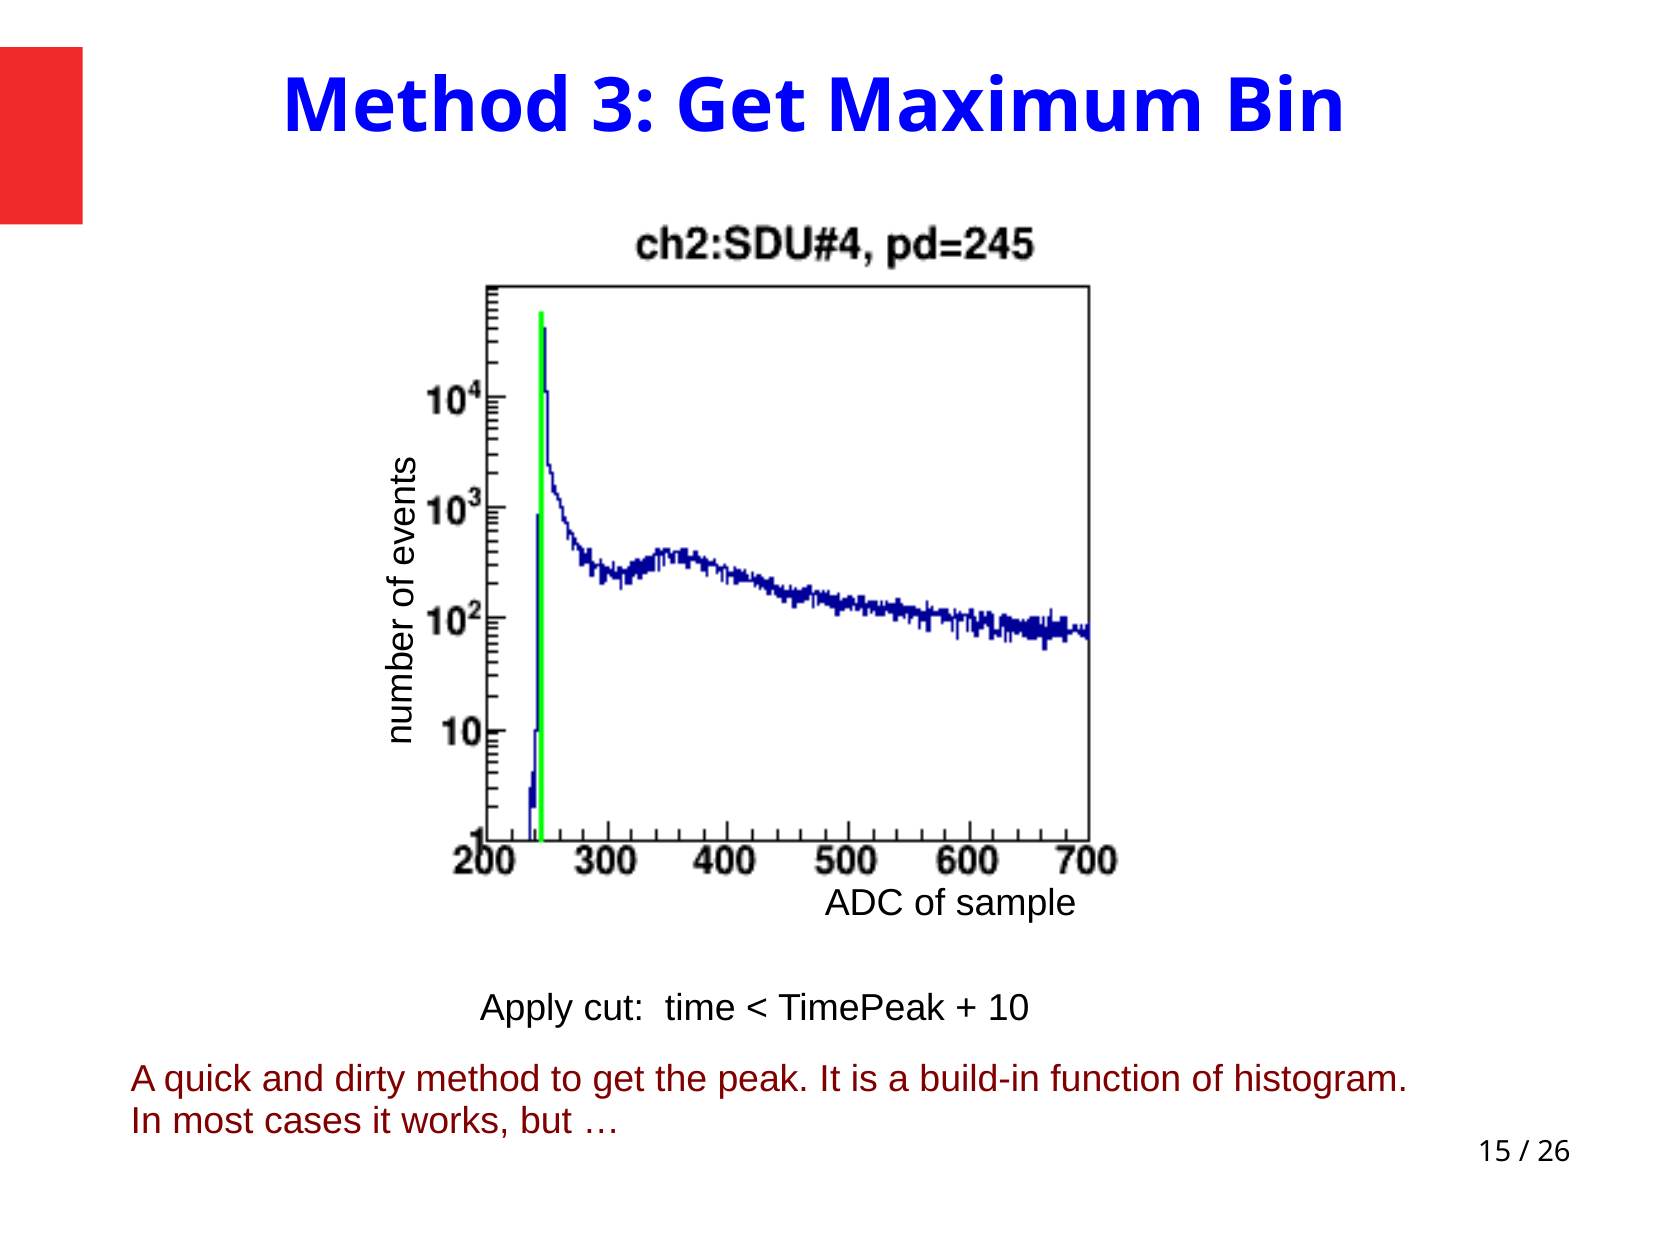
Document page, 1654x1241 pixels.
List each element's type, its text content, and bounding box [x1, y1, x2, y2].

text_box number of events [369, 369, 432, 761]
text_box A quick and dirty method to get the peak. It is a build-in function of histogram. In most cases it works, but … [115, 1050, 1435, 1148]
picture [390, 195, 1186, 956]
text_box ADC of sample [810, 873, 1096, 931]
title Method 3: Get Maximum Bin [88, 51, 1542, 154]
text_box Apply cut: time < TimePeak + 10 [465, 978, 1081, 1036]
